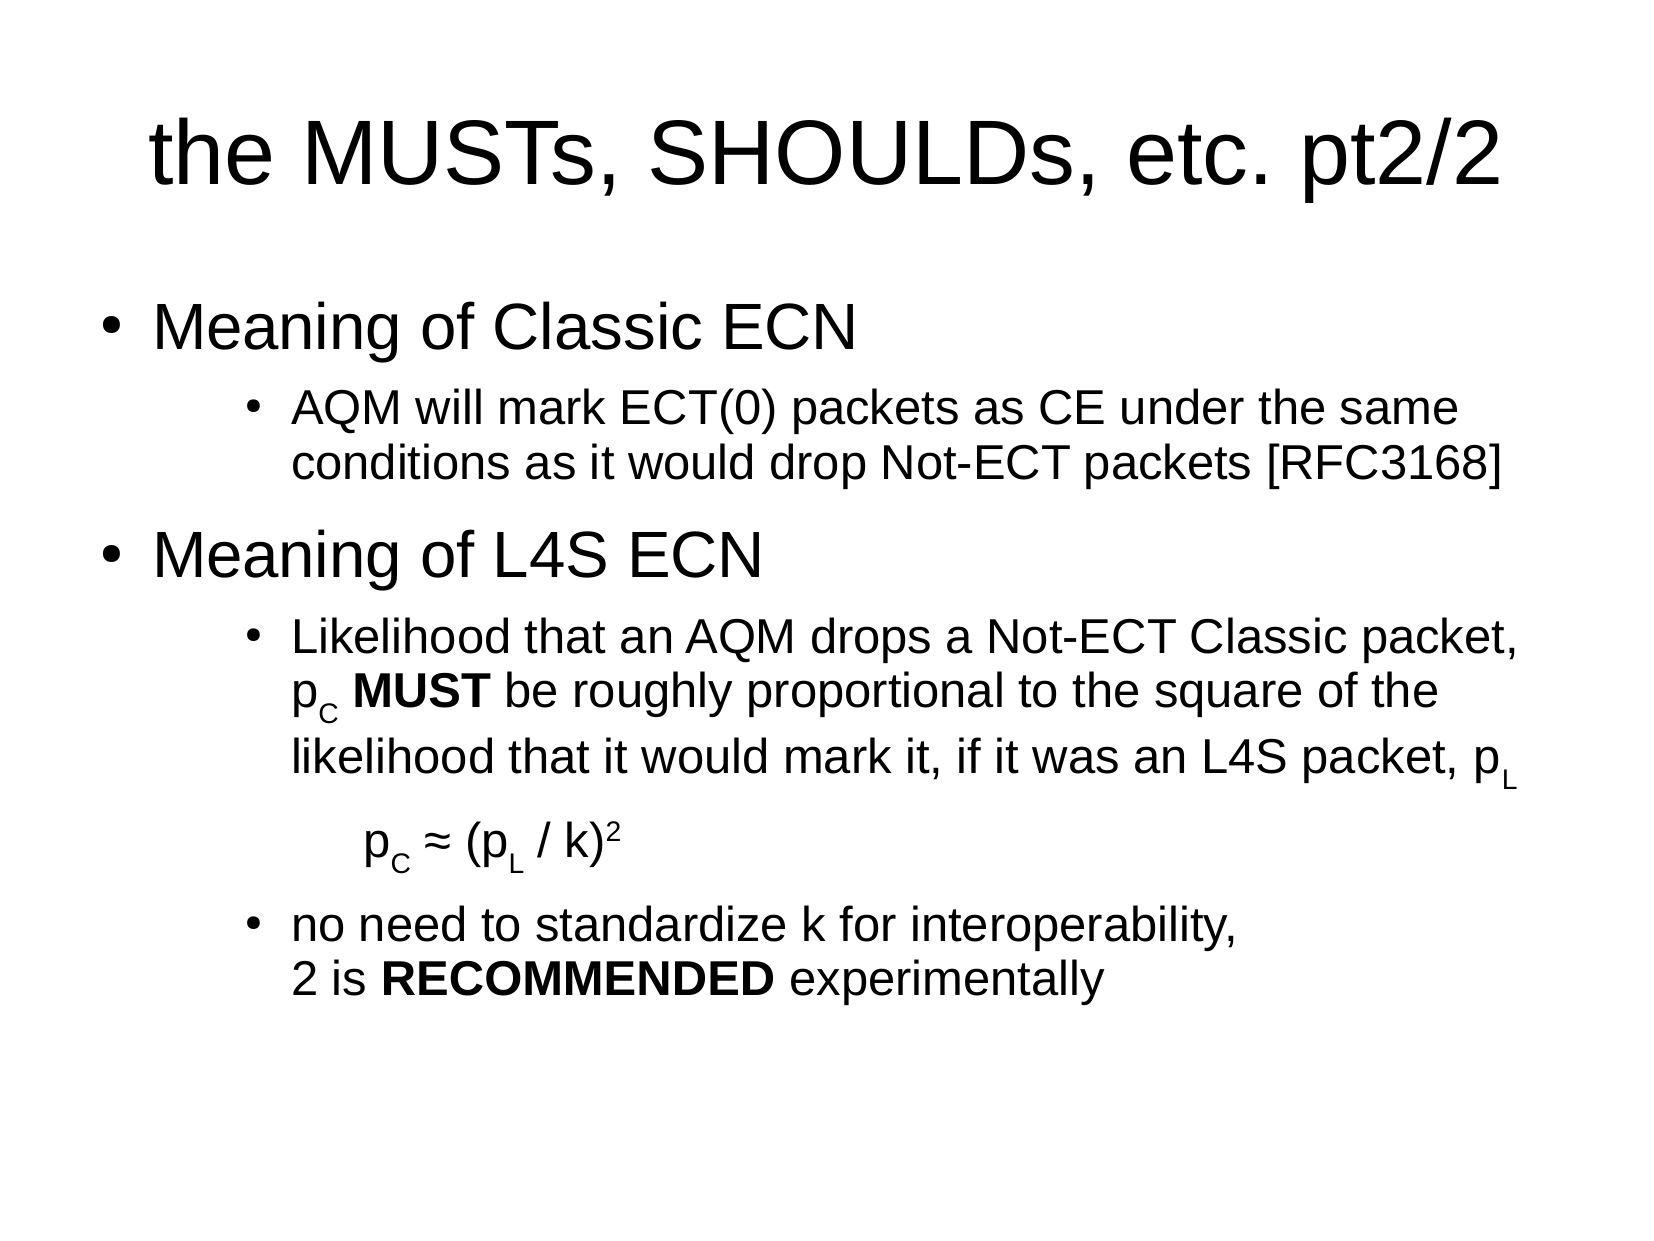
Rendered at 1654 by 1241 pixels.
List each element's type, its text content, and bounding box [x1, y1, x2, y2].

title the MUSTs, SHOULDs, etc. pt2/2 [82, 49, 1571, 257]
list Meaning of Classic ECN AQM will mark ECT(0) packets as CE under the same conditions as it would drop Not-ECT packets [RFC3168] Meaning of L4S ECN Likelihood that an AQM drops a Not-ECT Classic packet, pC MUST be roughly proportional to the square of the likelihood that it would mark it, if it was an L4S packet, pL pC ≈ (pL / k)2 no need to standardize k for interoperability, 2 is RECOMMENDED experimentally [82, 290, 1571, 1010]
